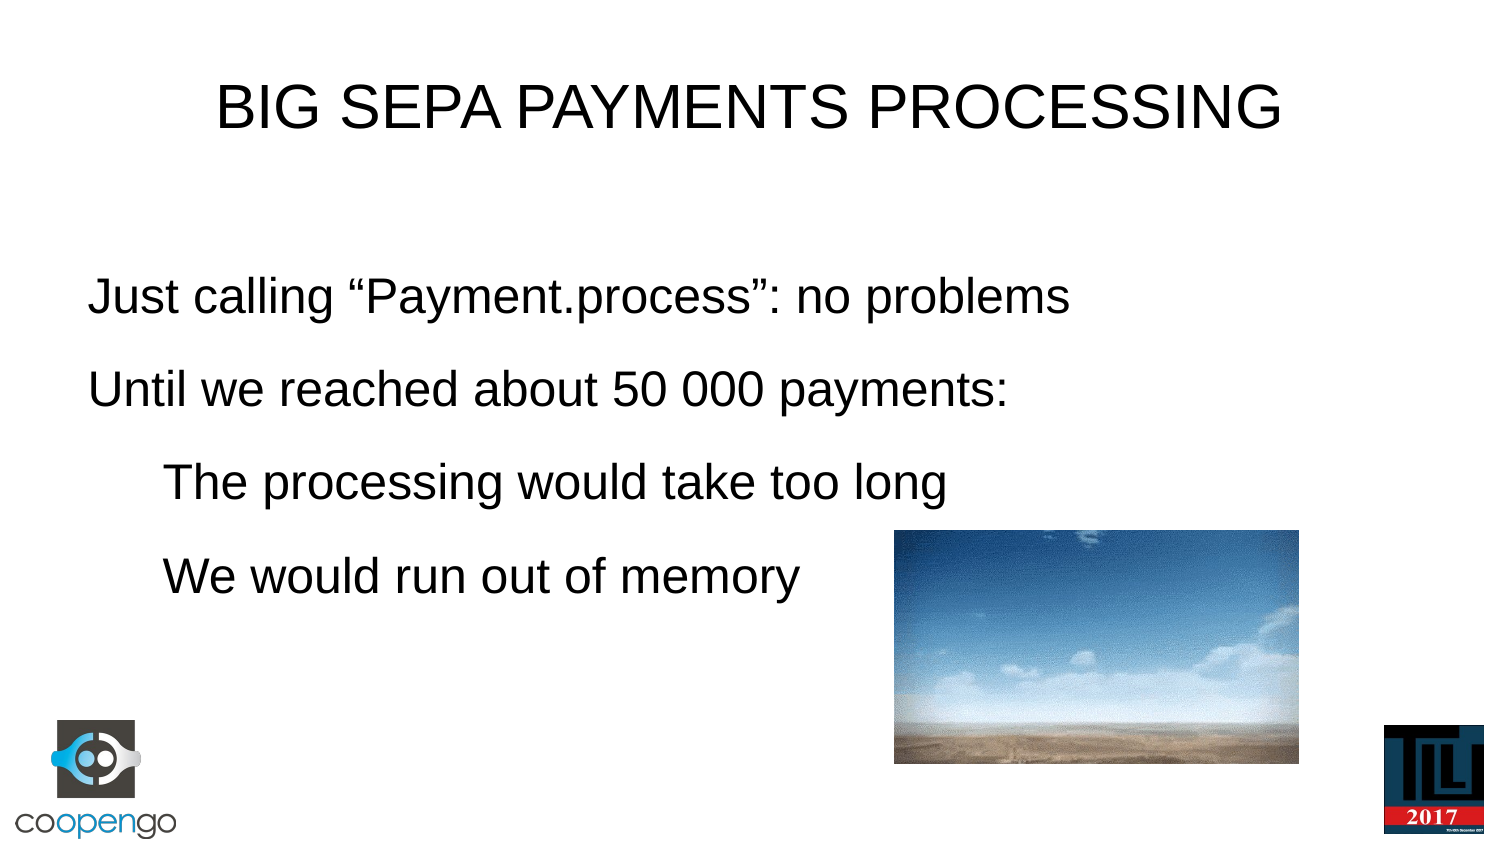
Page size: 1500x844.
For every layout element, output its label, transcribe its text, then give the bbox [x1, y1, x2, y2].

picture [81, 817, 94, 830]
picture [1384, 725, 1484, 834]
picture [15, 720, 176, 839]
picture [894, 530, 1299, 764]
subtitle Just calling “Payment.process”: no problems Until we reached about 50 000 payments: The processing would take too long We would run out of memory [75, 177, 1425, 667]
title BIG SEPA PAYMENTS PROCESSING [75, 33, 1425, 175]
